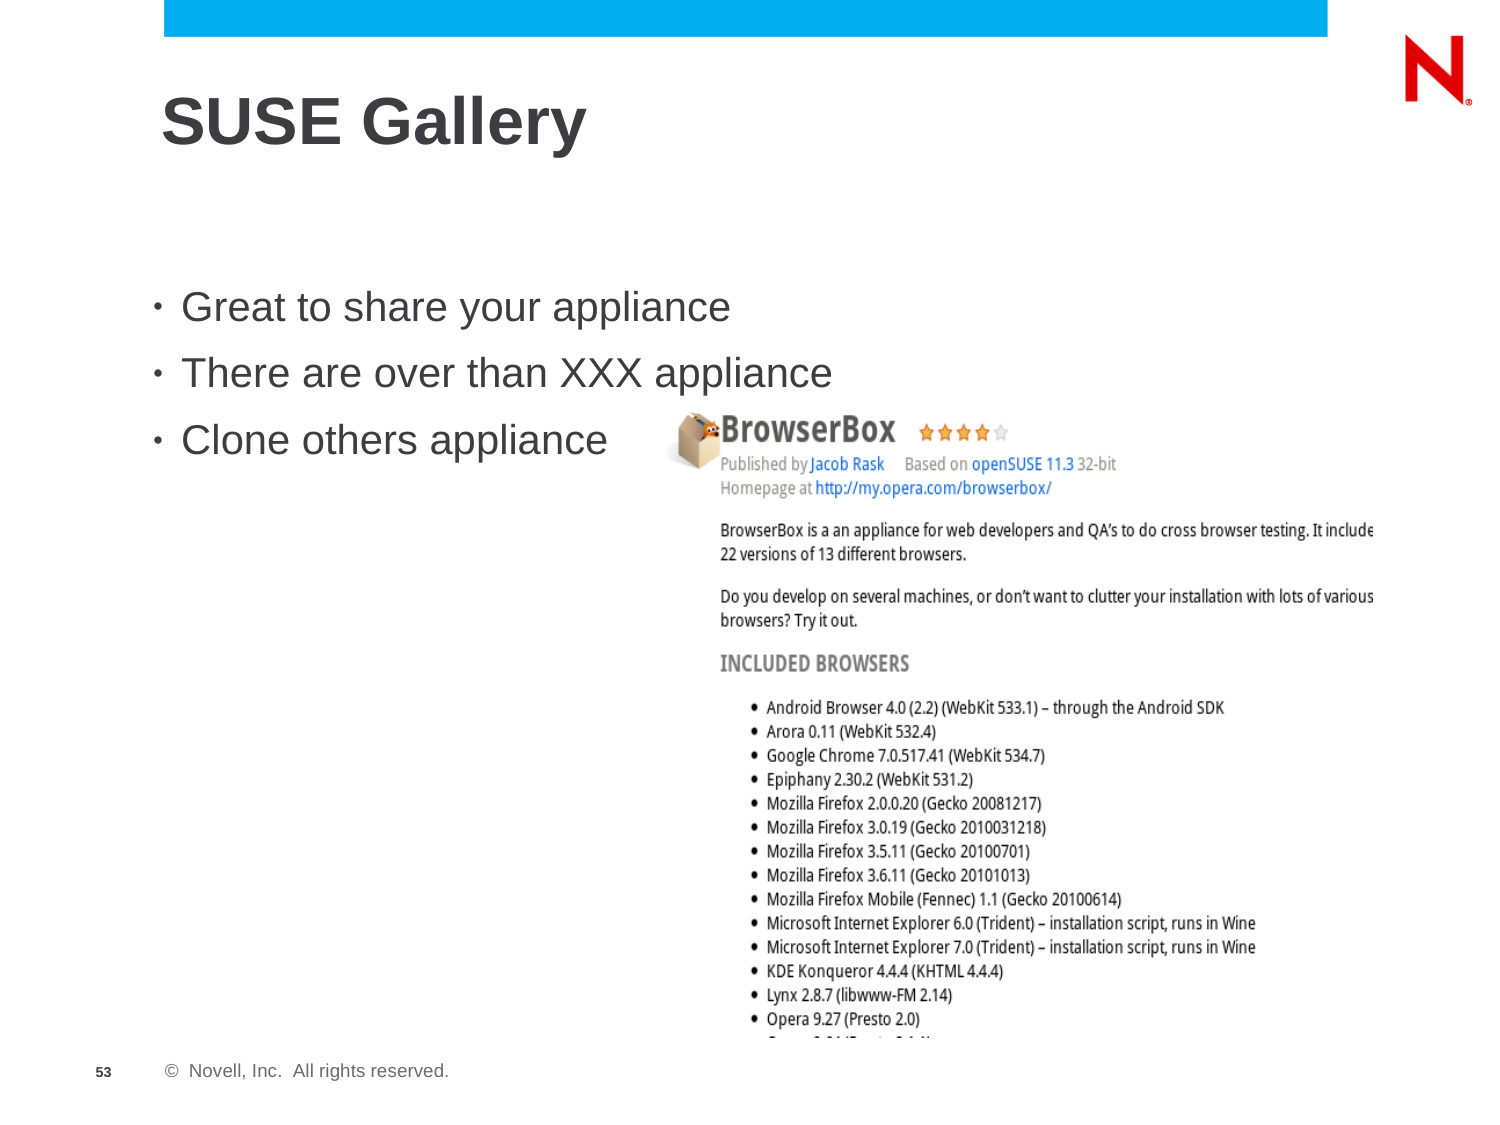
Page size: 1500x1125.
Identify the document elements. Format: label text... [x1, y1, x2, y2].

title SUSE Gallery [161, 41, 1383, 205]
picture [659, 407, 1373, 1038]
picture [1403, 32, 1473, 107]
list Great to share your appliance There are over than XXX appliance Clone others appliance [153, 280, 1394, 1012]
